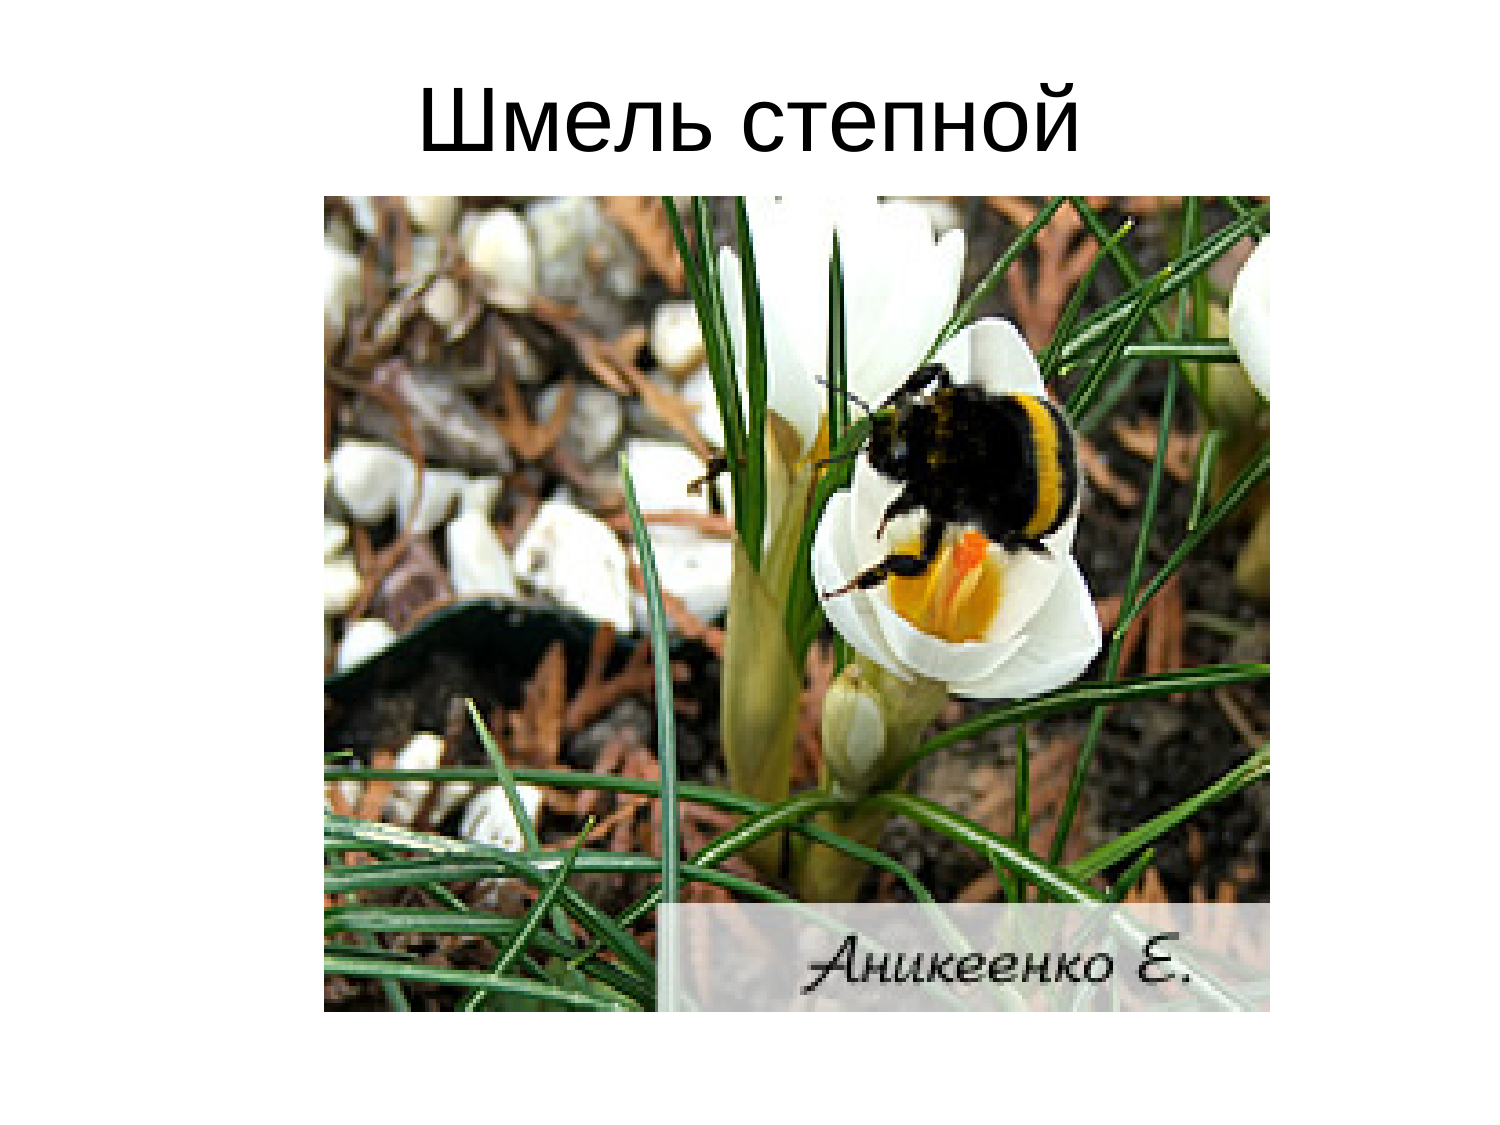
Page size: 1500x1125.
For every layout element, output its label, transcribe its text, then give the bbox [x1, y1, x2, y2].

title Шмель степной [75, 45, 1426, 185]
picture [324, 196, 1270, 1012]
